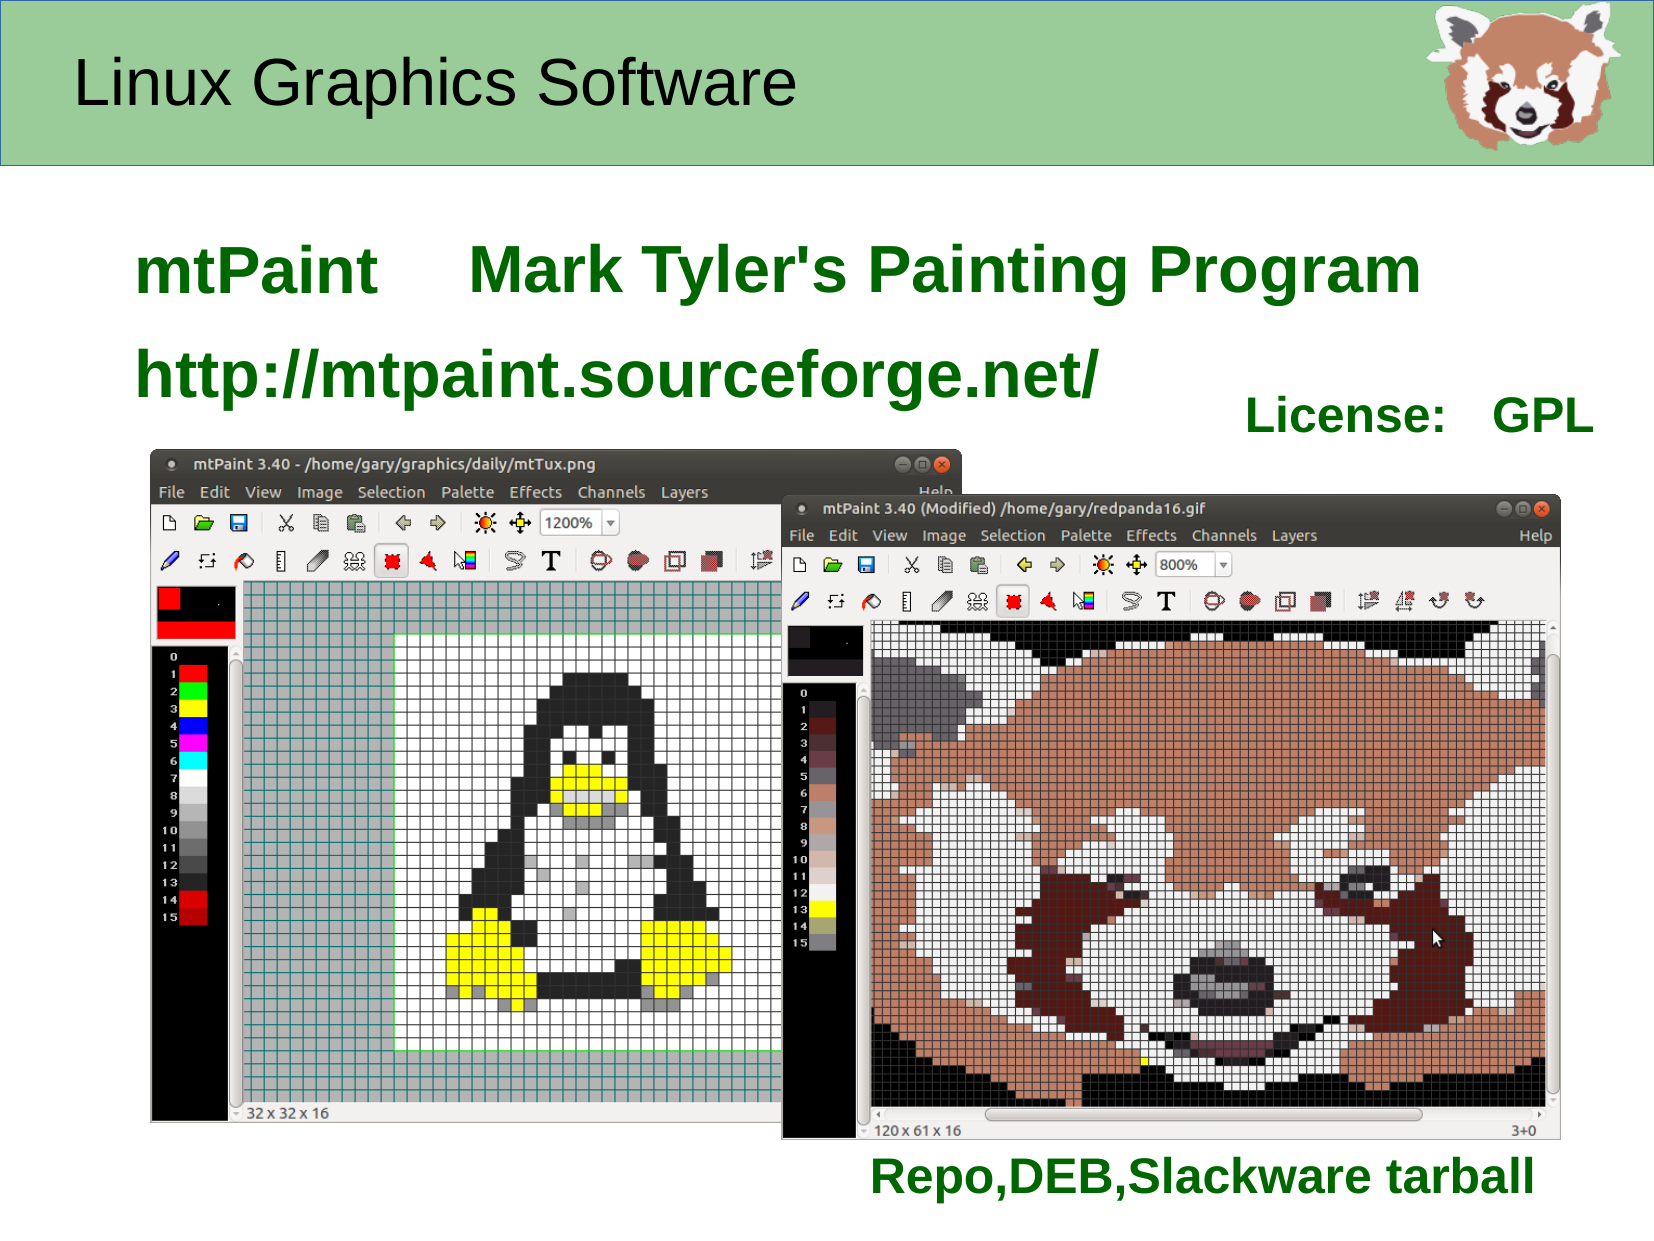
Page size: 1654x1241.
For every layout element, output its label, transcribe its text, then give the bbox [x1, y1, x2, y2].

title Linux Graphics Software [0, 15, 856, 151]
picture [150, 449, 1561, 1140]
text_box [0, 0, 1654, 166]
text_box http://mtpaint.sourceforge.net/ [120, 330, 1530, 420]
picture [1426, 2, 1621, 151]
text_box Repo,DEB,Slackware tarball [855, 1140, 1654, 1241]
text_box mtPaint [120, 225, 466, 316]
text_box Mark Tyler's Painting Program [453, 225, 1441, 315]
text_box License: [1230, 379, 1463, 451]
text_box GPL [1477, 379, 1610, 451]
